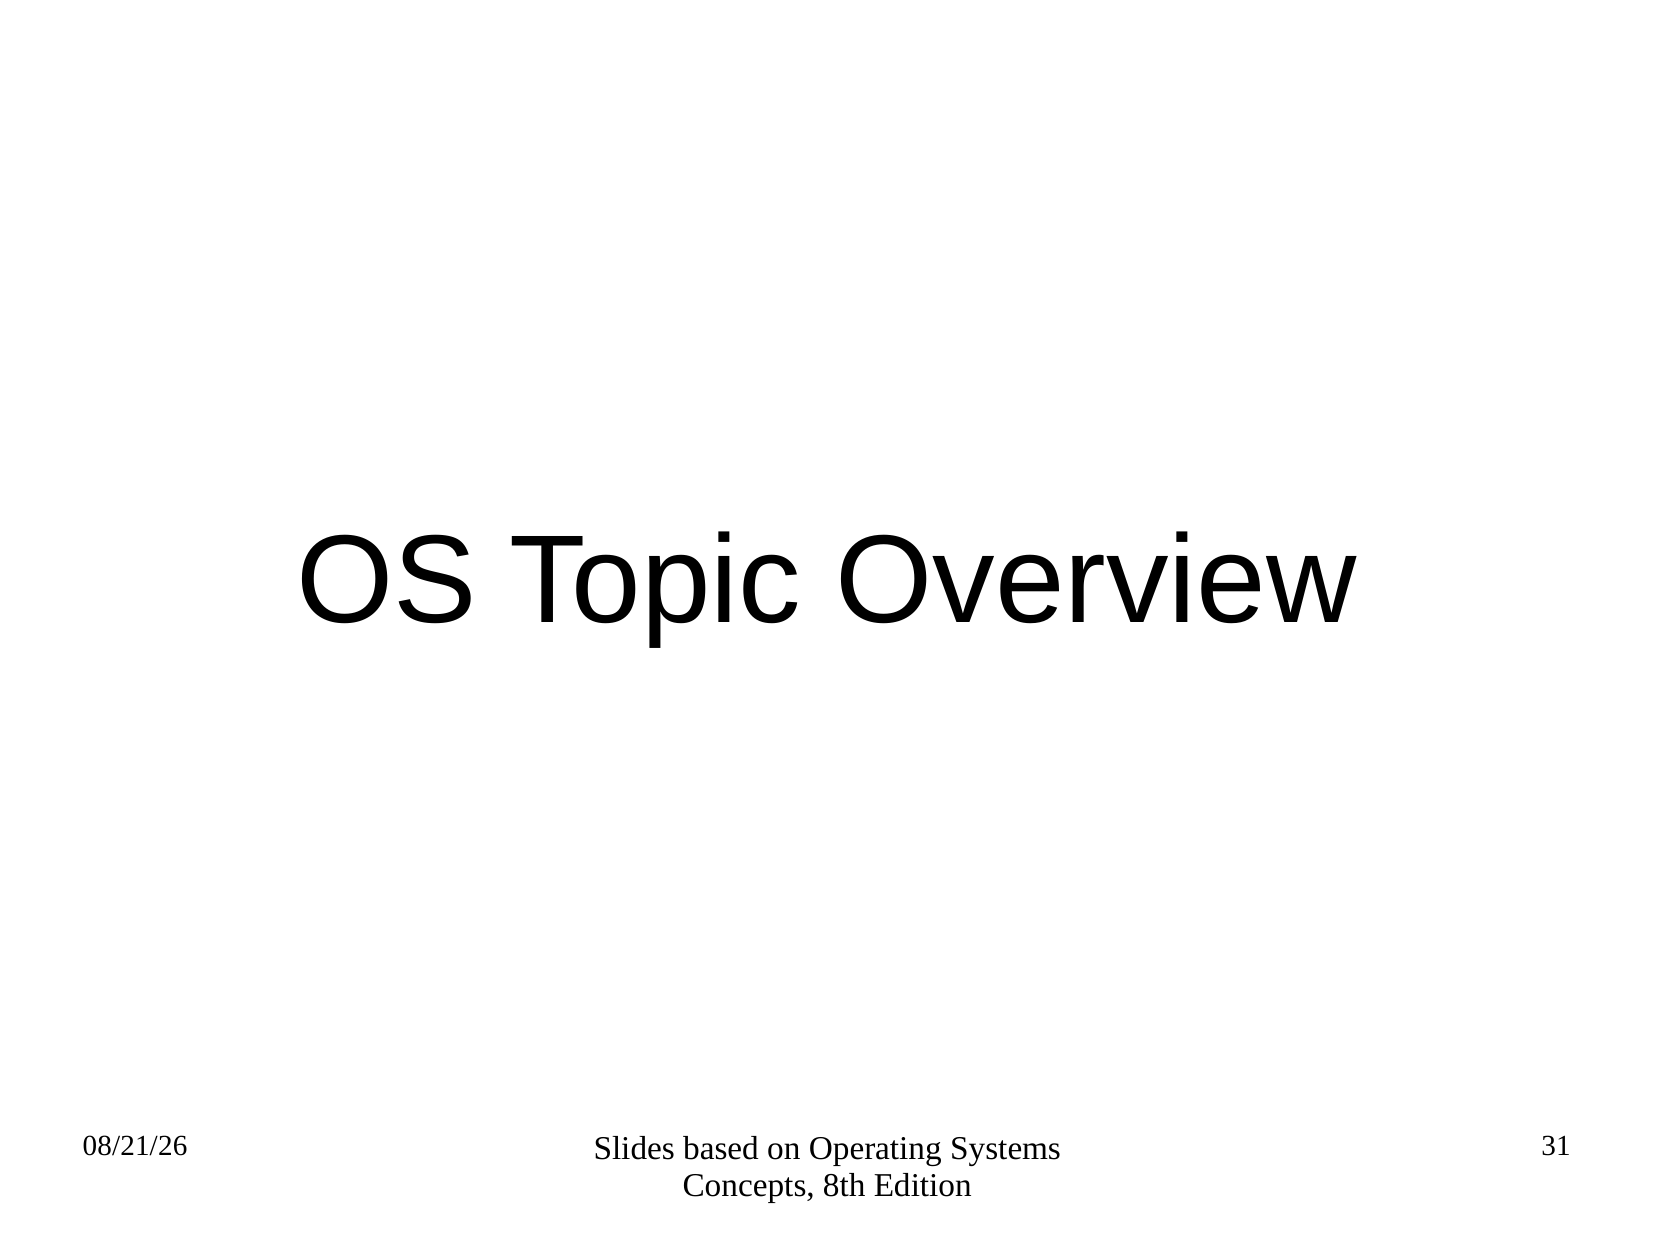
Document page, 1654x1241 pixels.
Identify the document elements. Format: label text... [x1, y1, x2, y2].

subtitle OS Topic Overview [82, 49, 1571, 1109]
